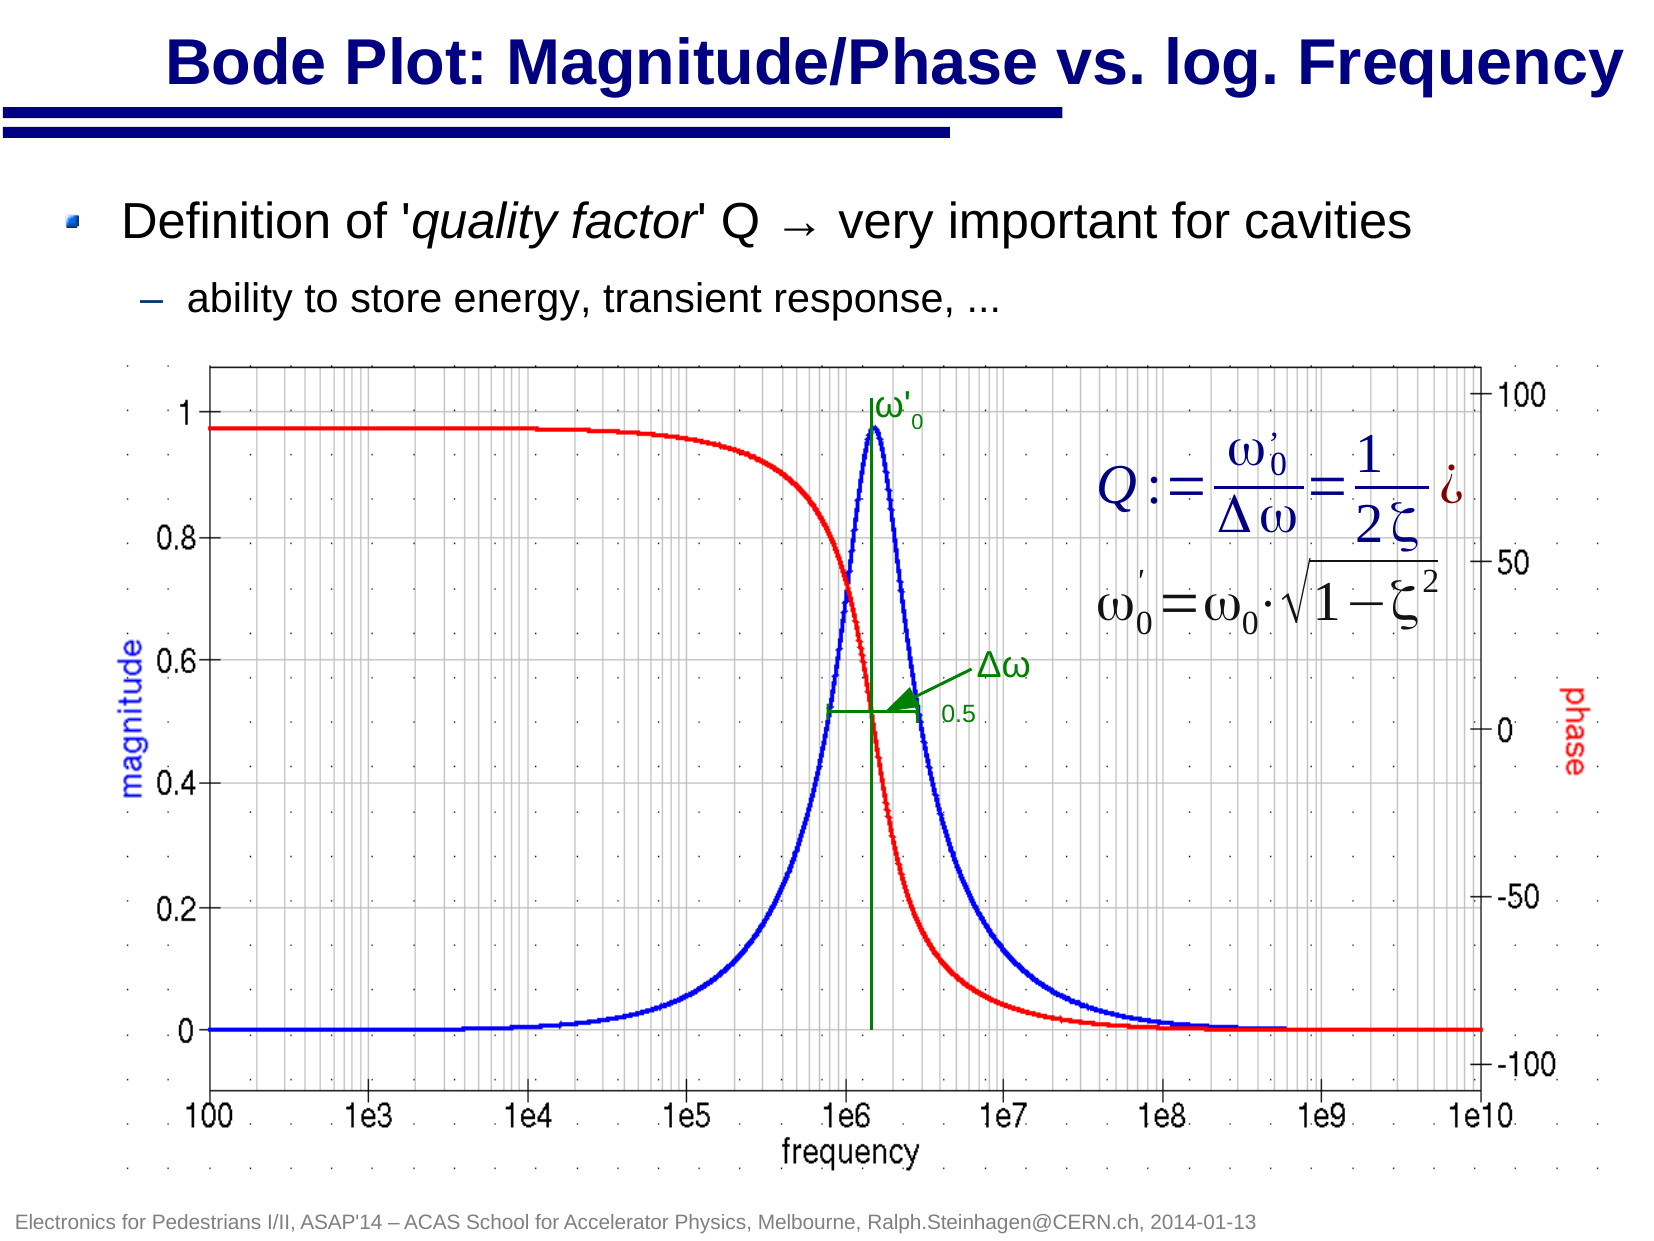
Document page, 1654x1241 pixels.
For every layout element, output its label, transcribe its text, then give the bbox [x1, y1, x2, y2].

list Definition of 'quality factor' Q → very important for cavities ability to store energy, transient response, ... [65, 192, 1628, 1205]
text_box Δω [961, 635, 1046, 693]
chart [1082, 405, 1479, 642]
title Bode Plot: Magnitude/Phase vs. log. Frequency [165, 0, 1654, 124]
text_box ω'0 [859, 375, 939, 442]
text_box 0.5 [926, 692, 992, 736]
picture [103, 353, 1606, 1190]
